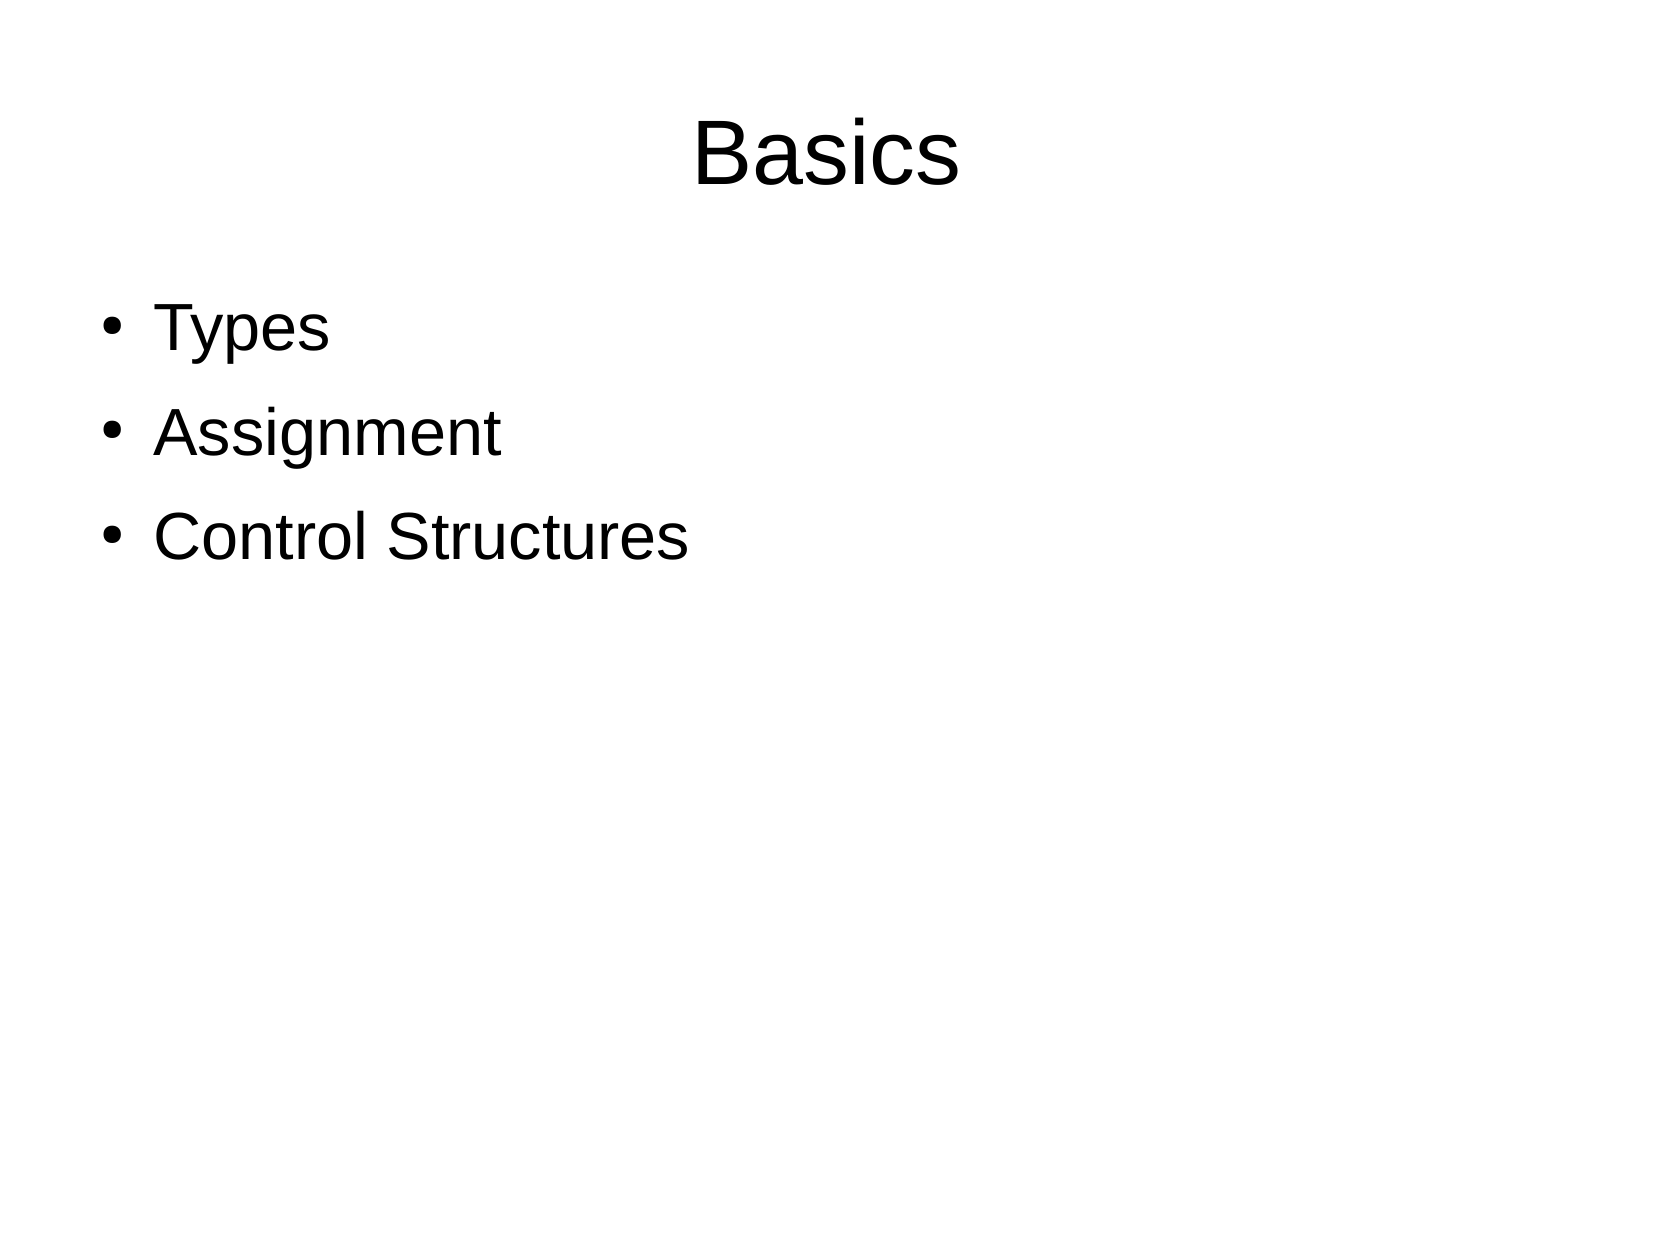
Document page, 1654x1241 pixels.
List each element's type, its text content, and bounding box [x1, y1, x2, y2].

list Types Assignment Control Structures [82, 290, 1538, 1010]
title Basics [82, 49, 1571, 257]
